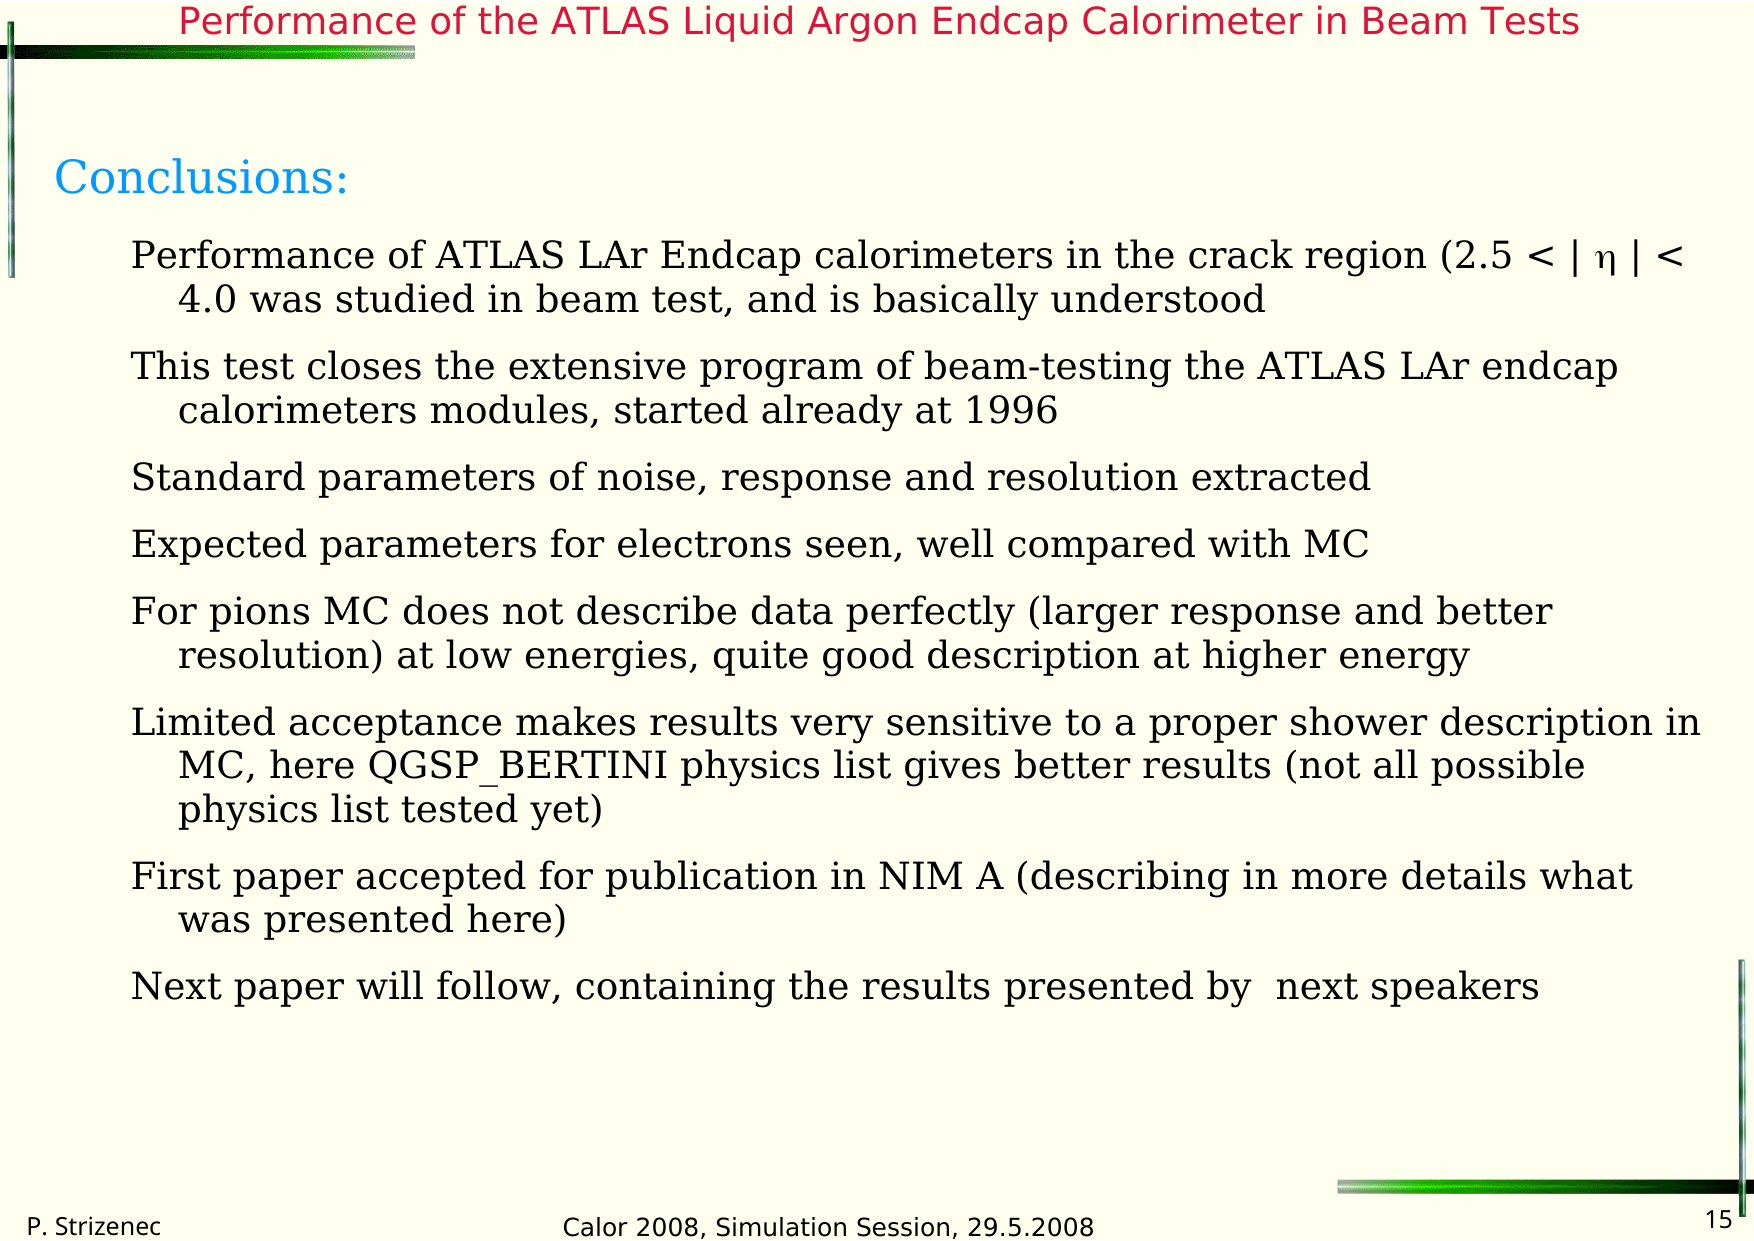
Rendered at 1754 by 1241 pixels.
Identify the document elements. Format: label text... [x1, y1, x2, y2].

text_box Performance of the ATLAS Liquid Argon Endcap Calorimeter in Beam Tests [17, 0, 1743, 44]
picture [1337, 1179, 1738, 1194]
picture [1738, 960, 1754, 1201]
list Conclusions: Performance of ATLAS LAr Endcap calorimeters in the crack region (2.5 < |  | < 4.0 was studied in beam test, and is basically understood This test closes the extensive program of beam-testing the ATLAS LAr endcap calorimeters modules, started already at 1996 Standard parameters of noise, response and resolution extracted Expected parameters for electrons seen, well compared with MC For pions MC does not describe data perfectly (larger response and better resolution) at low energies, quite good description at higher energy Limited acceptance makes results very sensitive to a proper shower description in MC, here QGSP_BERTINI physics list gives better results (not all possible physics list tested yet) First paper accepted for publication in NIM A (describing in more details what was presented here) Next paper will follow, containing the results presented by next speakers [36, 151, 1713, 1153]
picture [0, 21, 415, 278]
text_box <number> [1661, 1201, 1754, 1233]
text_box P. Strizenec [0, 1208, 188, 1241]
text_box Calor 2008, Simulation Session, 29.5.2008 [562, 1213, 1151, 1241]
